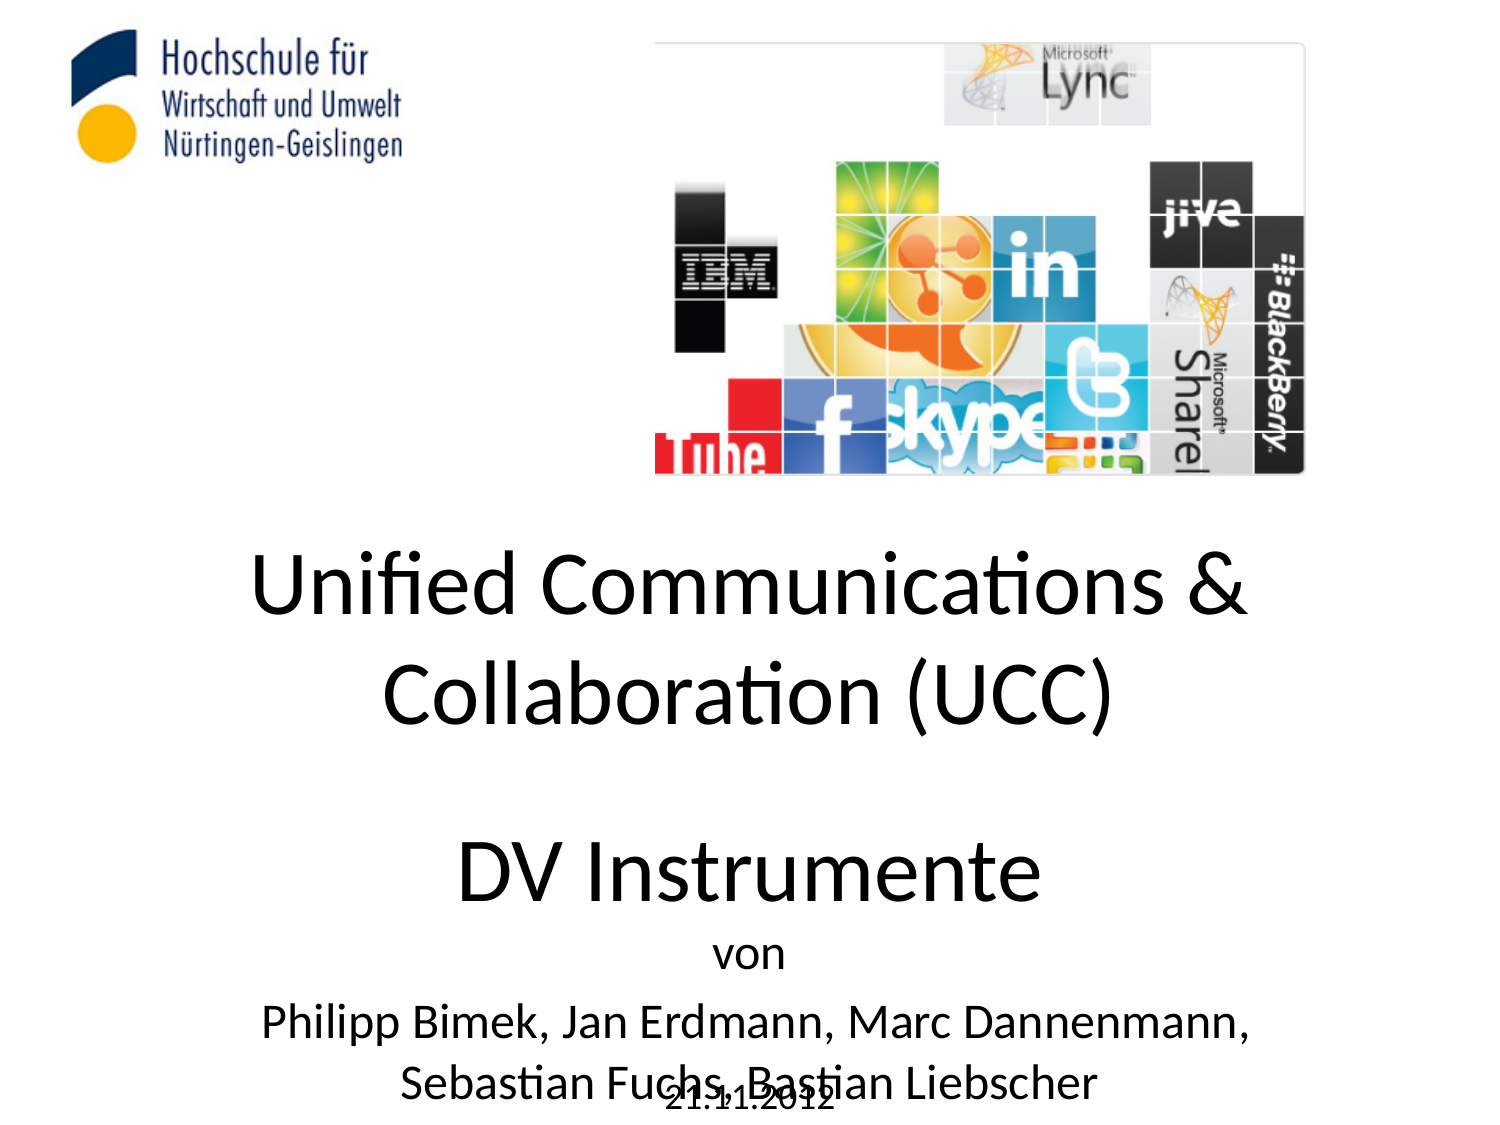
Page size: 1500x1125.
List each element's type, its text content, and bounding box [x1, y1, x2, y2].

subtitle DV Instrumente von Philipp Bimek, Jan Erdmann, Marc Dannenmann, Sebastian Fuchs, Bastian Liebscher [225, 692, 1275, 980]
title Unified Communications & Collaboration (UCC) [112, 515, 1388, 757]
text_box 21.11.2012 [0, 1064, 1500, 1125]
picture [3, 19, 472, 176]
picture [655, 42, 1306, 476]
